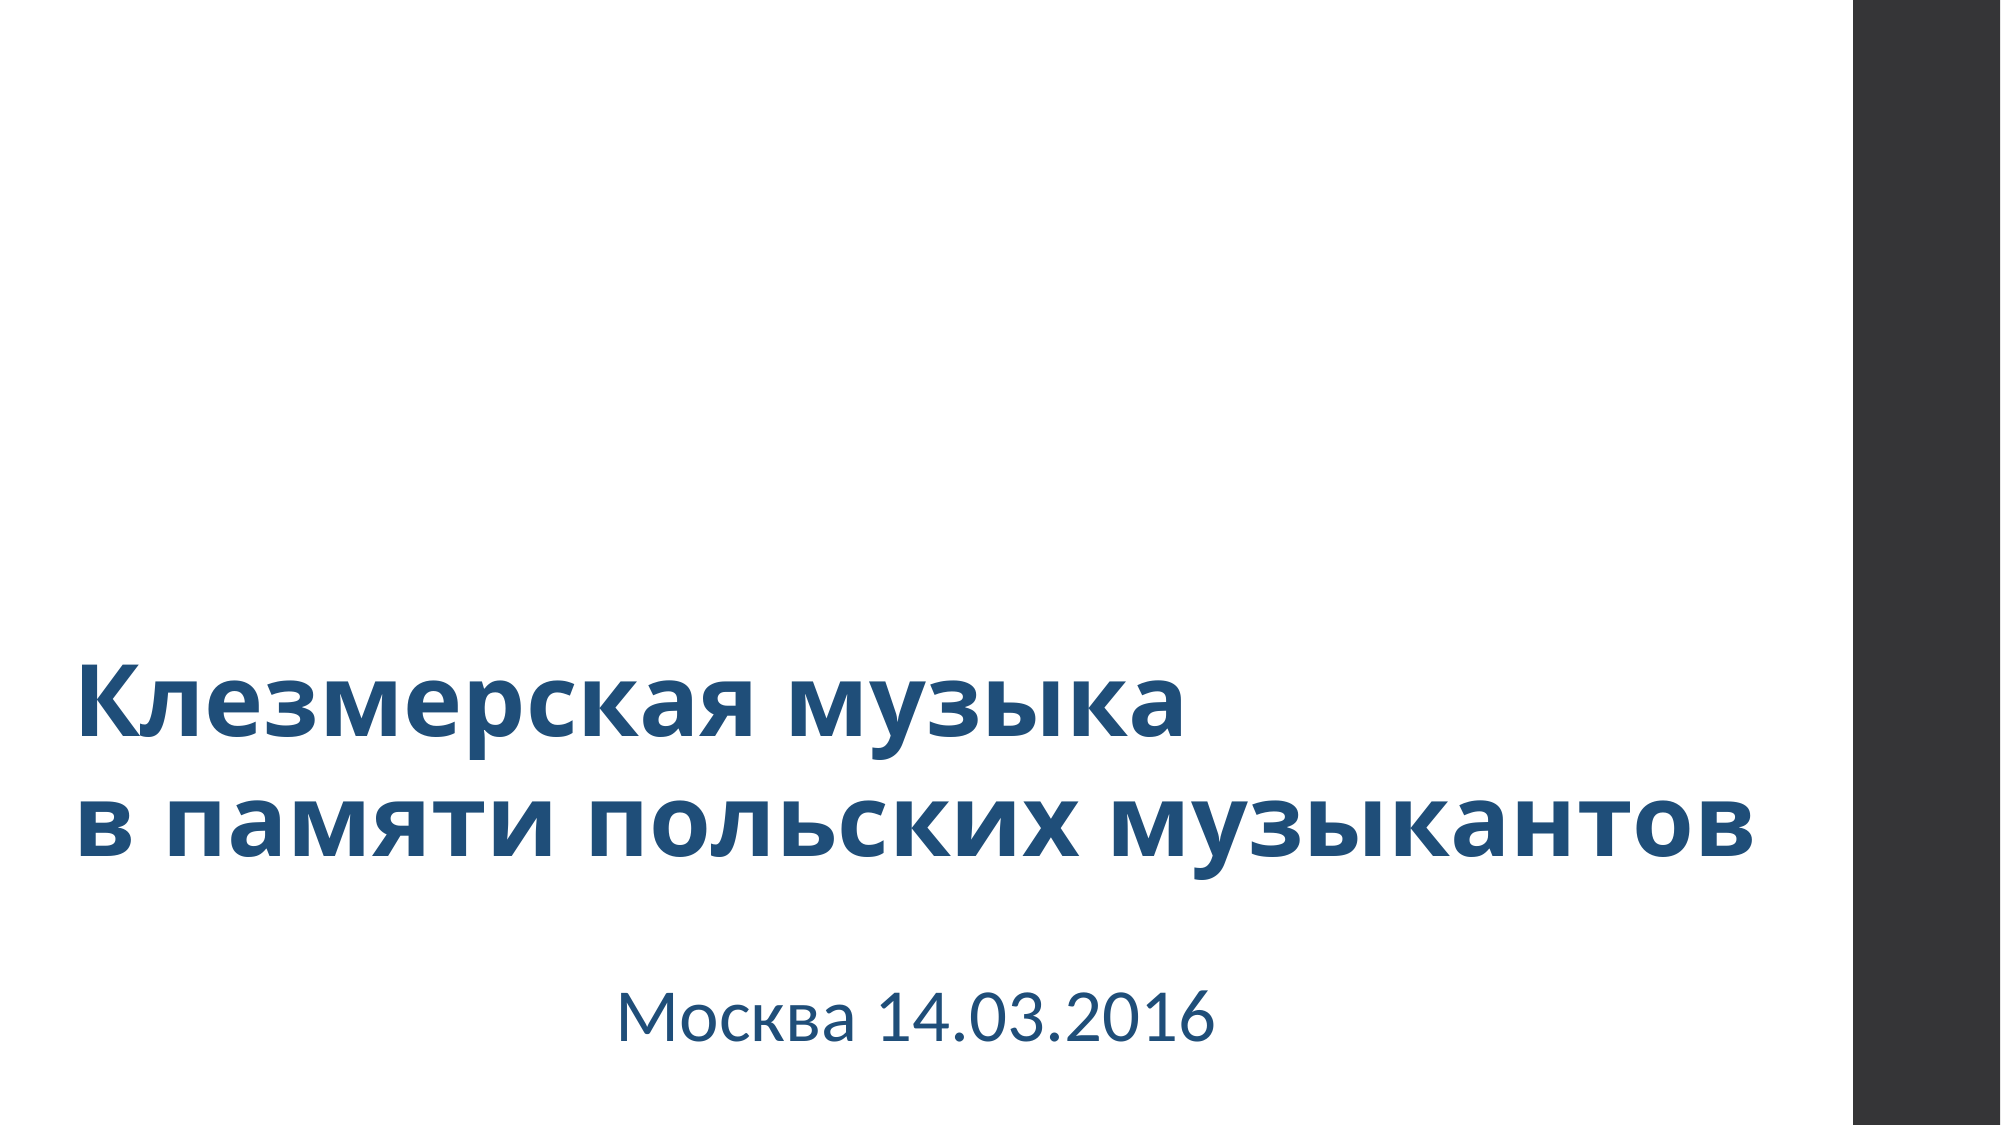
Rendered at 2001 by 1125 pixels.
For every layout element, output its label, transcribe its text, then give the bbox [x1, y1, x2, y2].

text_box Клезмерская музыка в памяти польских музыкантов Москва 14.03.2016 [58, 509, 1813, 1125]
